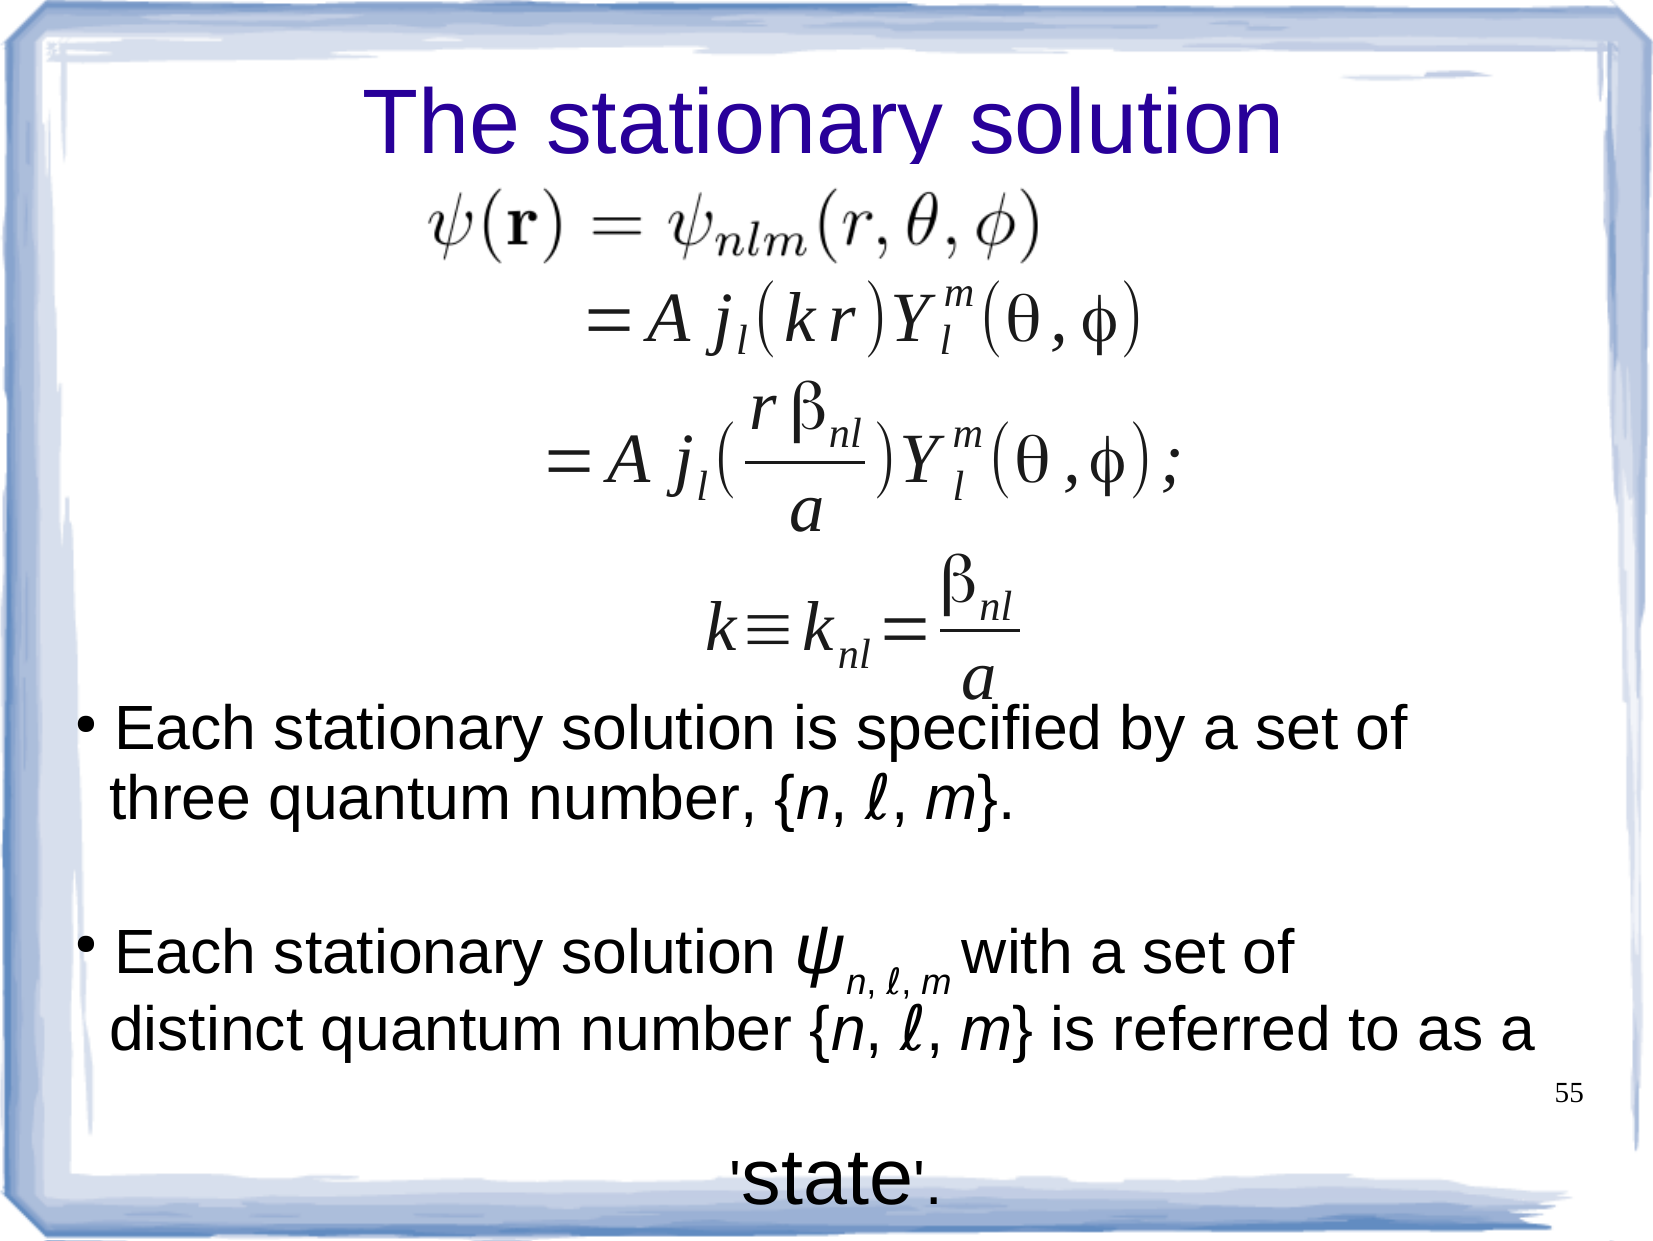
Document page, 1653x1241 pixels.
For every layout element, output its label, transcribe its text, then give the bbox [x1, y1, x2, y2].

picture [0, 0, 1653, 1241]
text_box Each stationary solution is specified by a set of three quantum number, {n, ℓ, m}. Each stationary solution ψn, ℓ, m with a set of distinct quantum number {n, ℓ, m} is referred to as a 'state'. [60, 686, 1591, 1231]
chart [523, 266, 1201, 686]
title The stationary solution [82, 49, 1567, 196]
